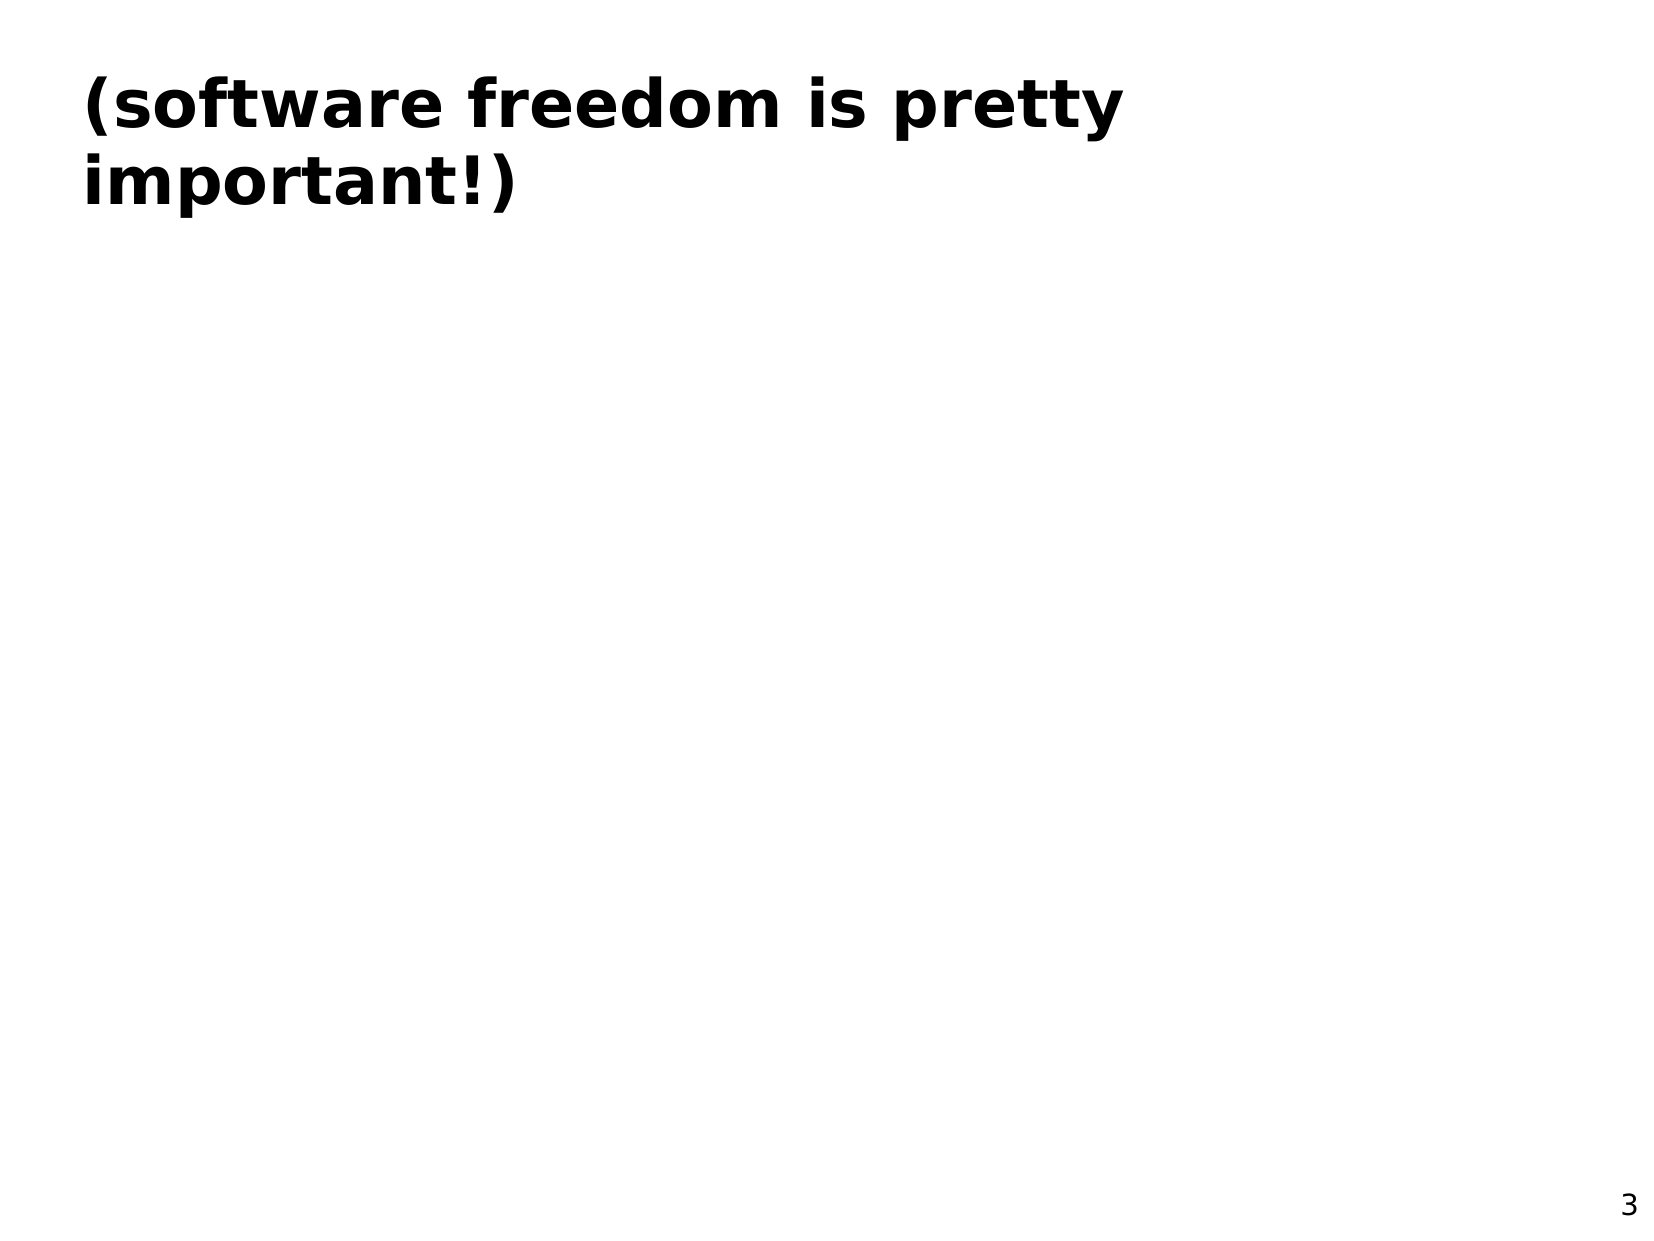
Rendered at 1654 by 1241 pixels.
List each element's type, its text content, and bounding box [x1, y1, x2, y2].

list (software freedom is pretty important!) [82, 65, 1571, 1062]
